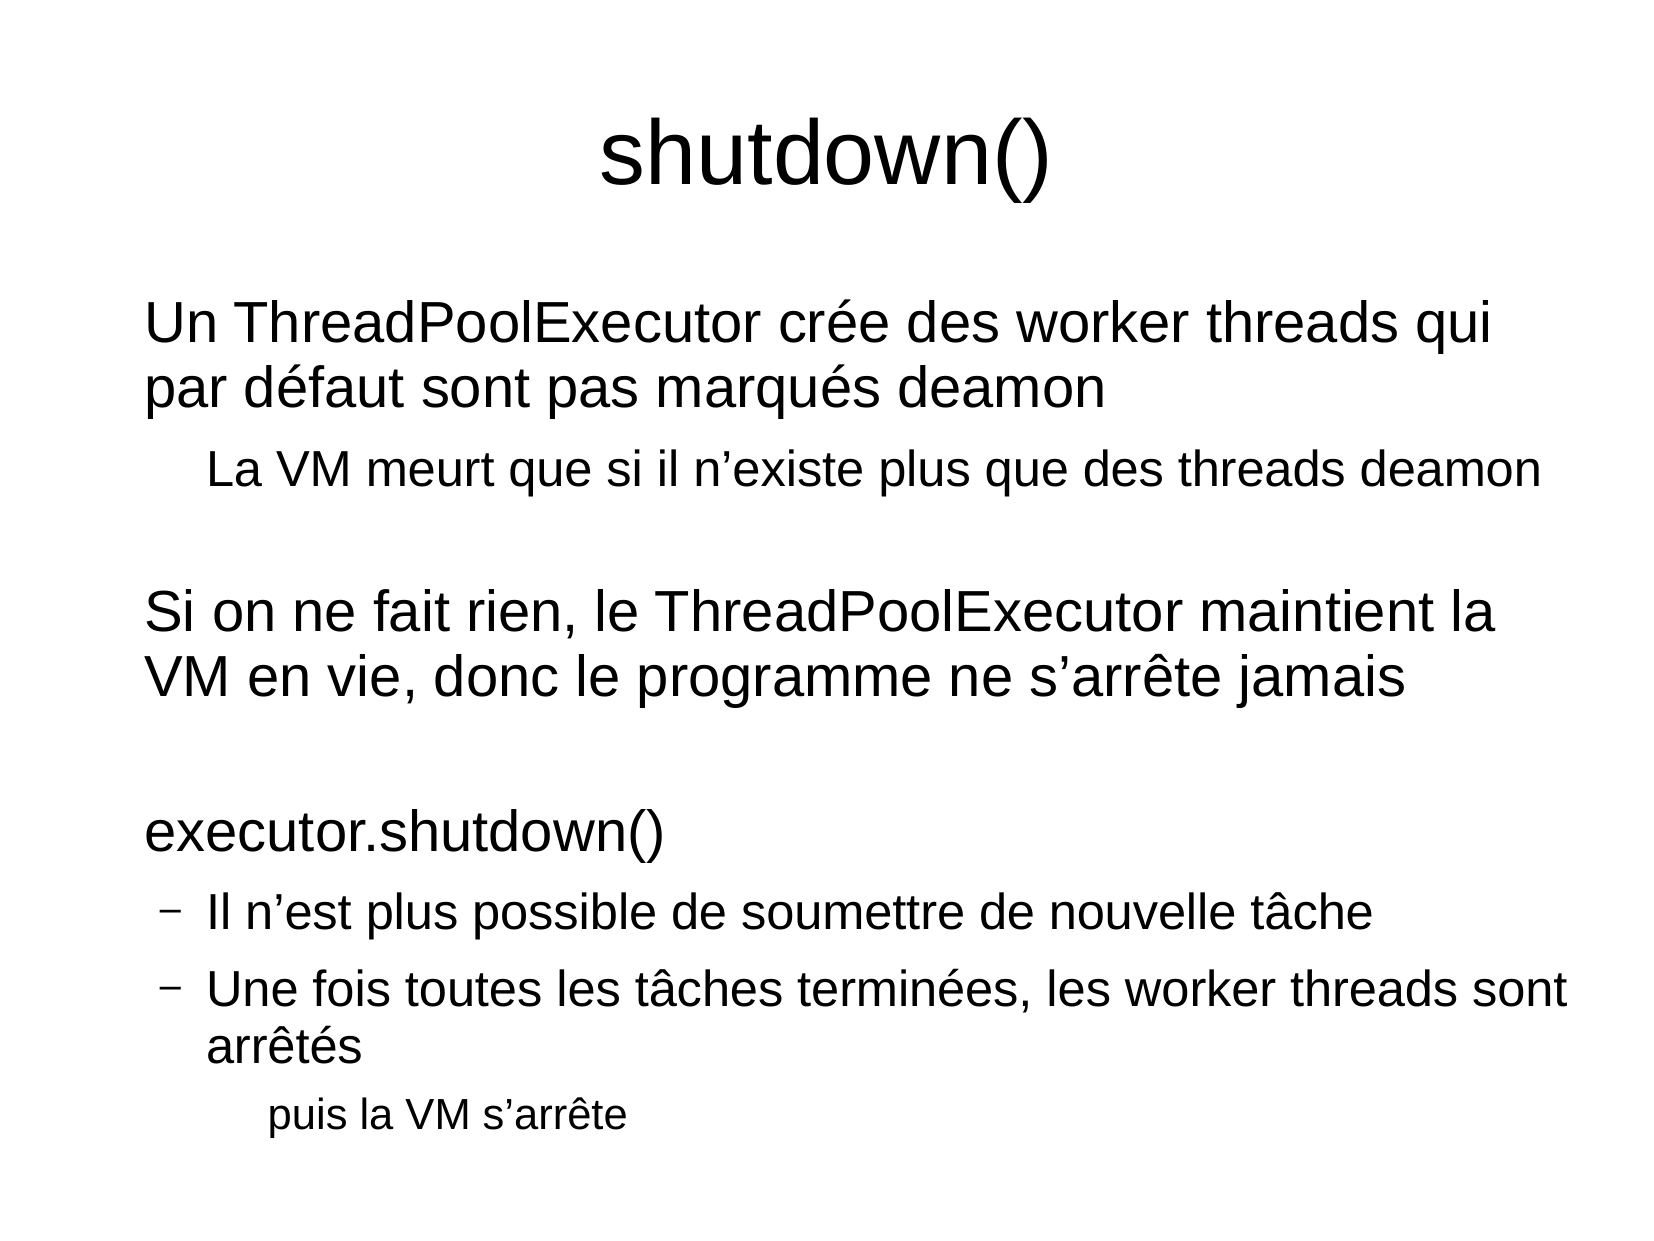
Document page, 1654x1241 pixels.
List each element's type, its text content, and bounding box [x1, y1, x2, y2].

list Un ThreadPoolExecutor crée des worker threads qui par défaut sont pas marqués deamon La VM meurt que si il n’existe plus que des threads deamon Si on ne fait rien, le ThreadPoolExecutor maintient la VM en vie, donc le programme ne s’arrête jamais executor.shutdown() Il n’est plus possible de soumettre de nouvelle tâche Une fois toutes les tâches terminées, les worker threads sont arrêtés puis la VM s’arrête [82, 290, 1571, 1156]
title shutdown() [82, 49, 1571, 257]
